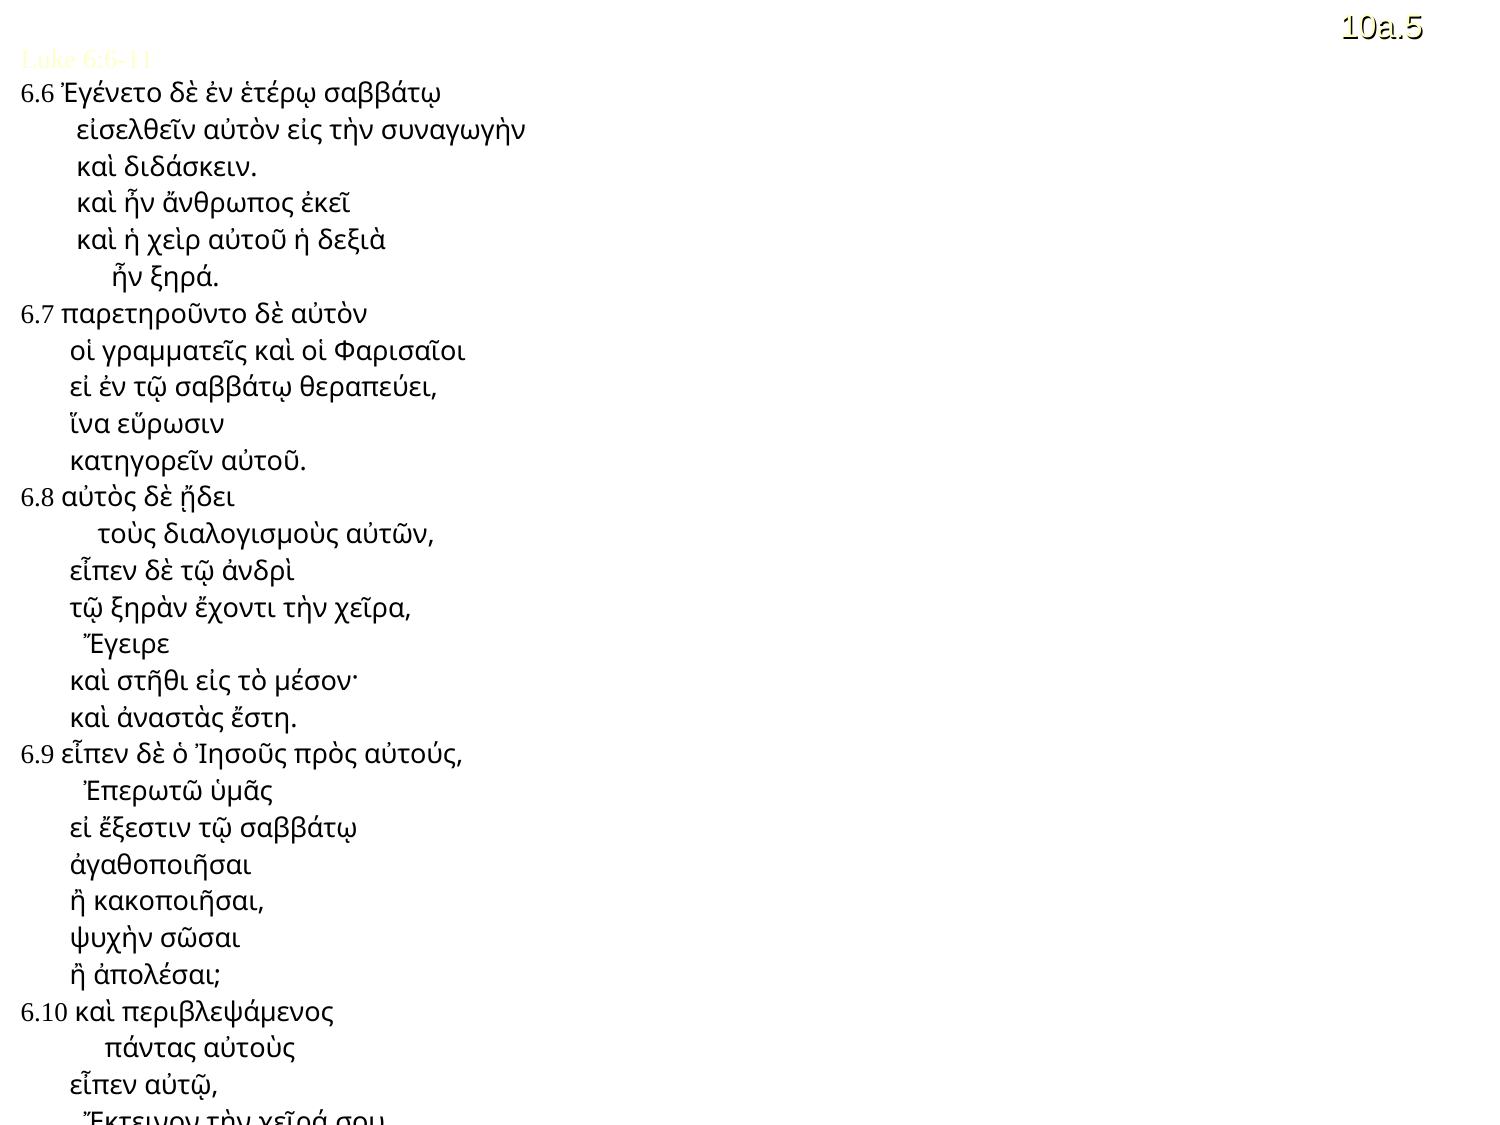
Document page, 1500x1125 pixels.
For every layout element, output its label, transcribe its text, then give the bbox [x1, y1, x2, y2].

text_box Luke 6:6-11 6.6 Ἐγένετο δὲ ἐν ἑτέρῳ σαββάτῳ εἰσελθεῖν αὐτὸν εἰς τὴν συναγωγὴν καὶ διδάσκειν. καὶ ἦν ἄνθρωπος ἐκεῖ καὶ ἡ χεὶρ αὐτοῦ ἡ δεξιὰ ἦν ξηρά. 6.7 παρετηροῦντο δὲ αὐτὸν οἱ γραμματεῖς καὶ οἱ Φαρισαῖοι εἰ ἐν τῷ σαββάτῳ θεραπεύει, ἵνα εὕρωσιν κατηγορεῖν αὐτοῦ. 6.8 αὐτὸς δὲ ᾔδει τοὺς διαλογισμοὺς αὐτῶν, εἶπεν δὲ τῷ ἀνδρὶ τῷ ξηρὰν ἔχοντι τὴν χεῖρα, Ἔγειρε καὶ στῆθι εἰς τὸ μέσον· καὶ ἀναστὰς ἔστη. 6.9 εἶπεν δὲ ὁ Ἰησοῦς πρὸς αὐτούς, Ἐπερωτῶ ὑμᾶς εἰ ἔξεστιν τῷ σαββάτῳ ἀγαθοποιῆσαι ἢ κακοποιῆσαι, ψυχὴν σῶσαι ἢ ἀπολέσαι; 6.10 καὶ περιβλεψάμενος πάντας αὐτοὺς εἶπεν αὐτῷ, Ἔκτεινον τὴν χεῖρά σου. ὁ δὲ ἐποίησεν, καὶ ἀπεκατεστάθη ἡ χεὶρ αὐτοῦ. 6.11 αὐτοὶ δὲ ἐπλήσθησαν ἀνοίας καὶ διελάλουν πρὸς ἀλλήλους τί ἂν ποιήσαιεν τῷ Ἰησοῦ. [5, 36, 1156, 1125]
text_box 10a.5 [1324, 0, 1488, 53]
